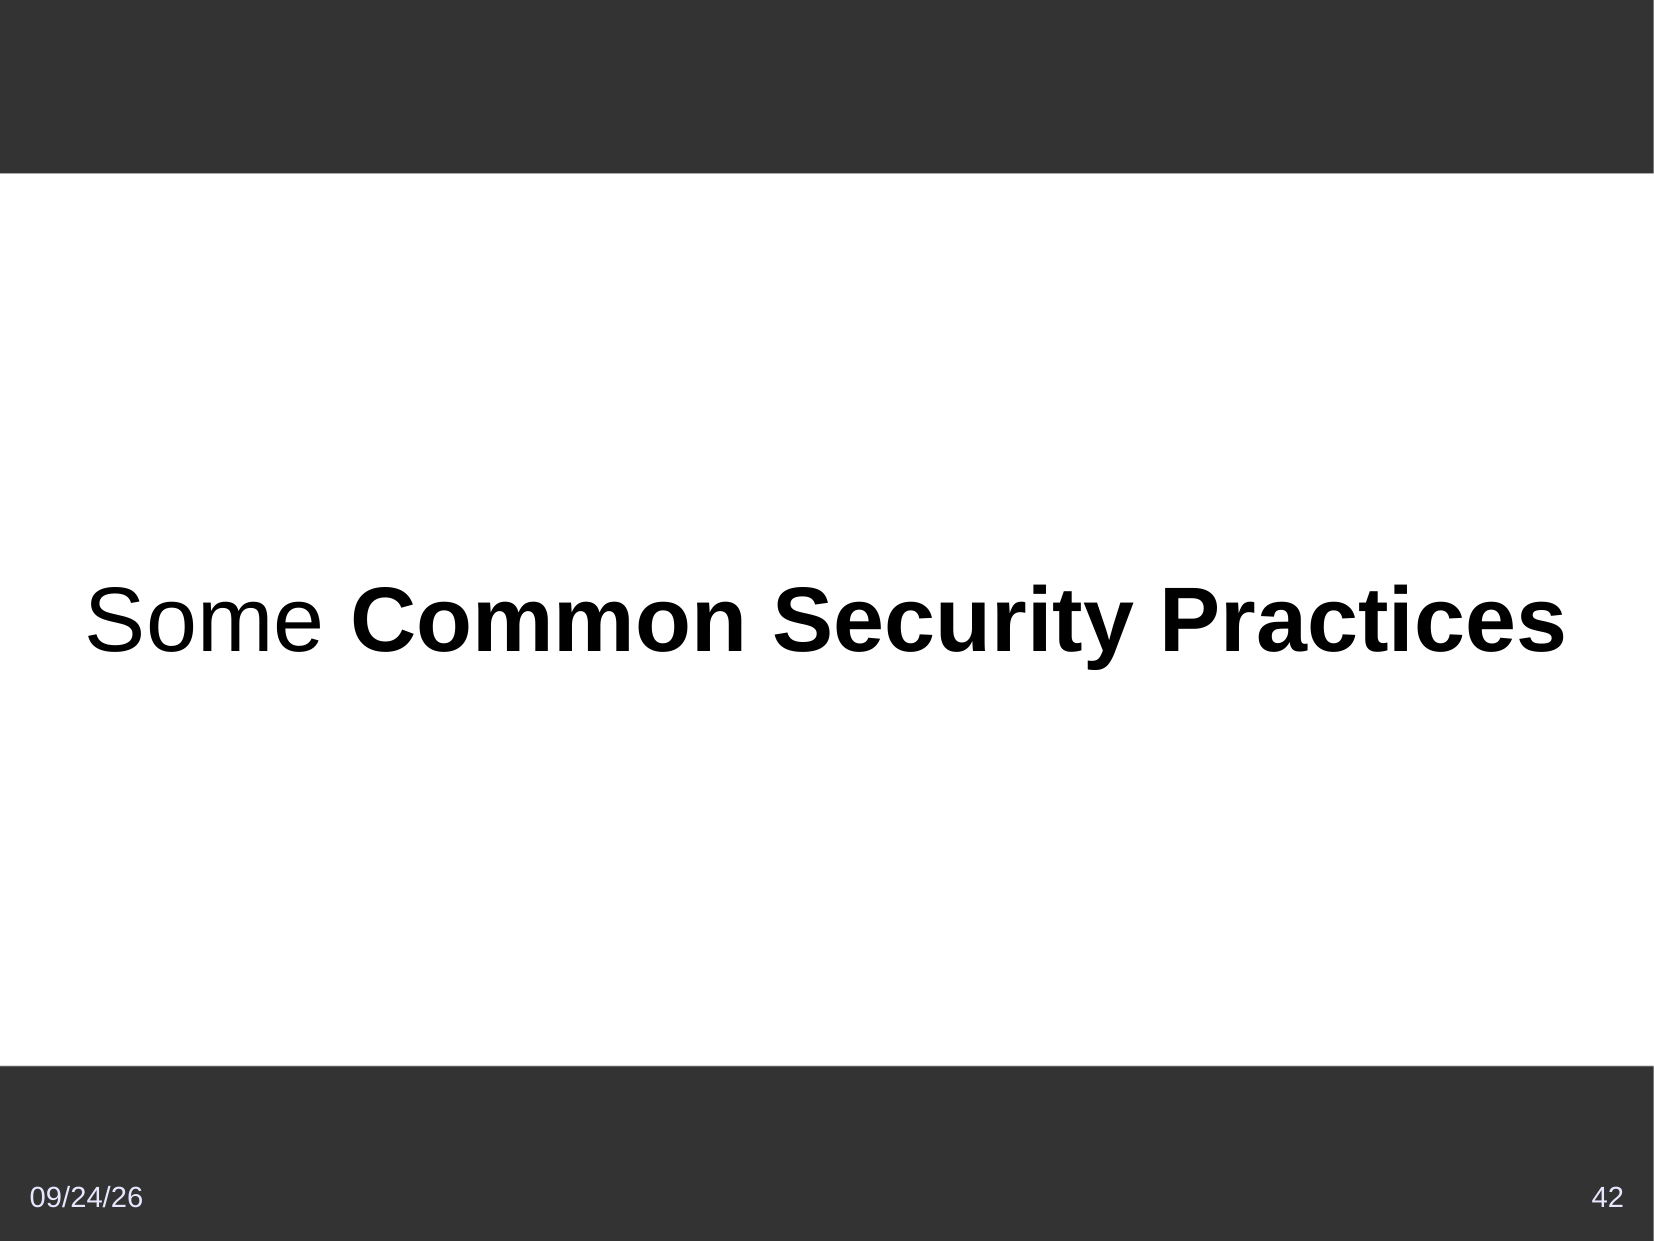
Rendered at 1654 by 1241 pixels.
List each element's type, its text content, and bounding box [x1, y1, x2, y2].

subtitle Some Common Security Practices [29, 214, 1625, 1027]
picture [0, 0, 1654, 1241]
